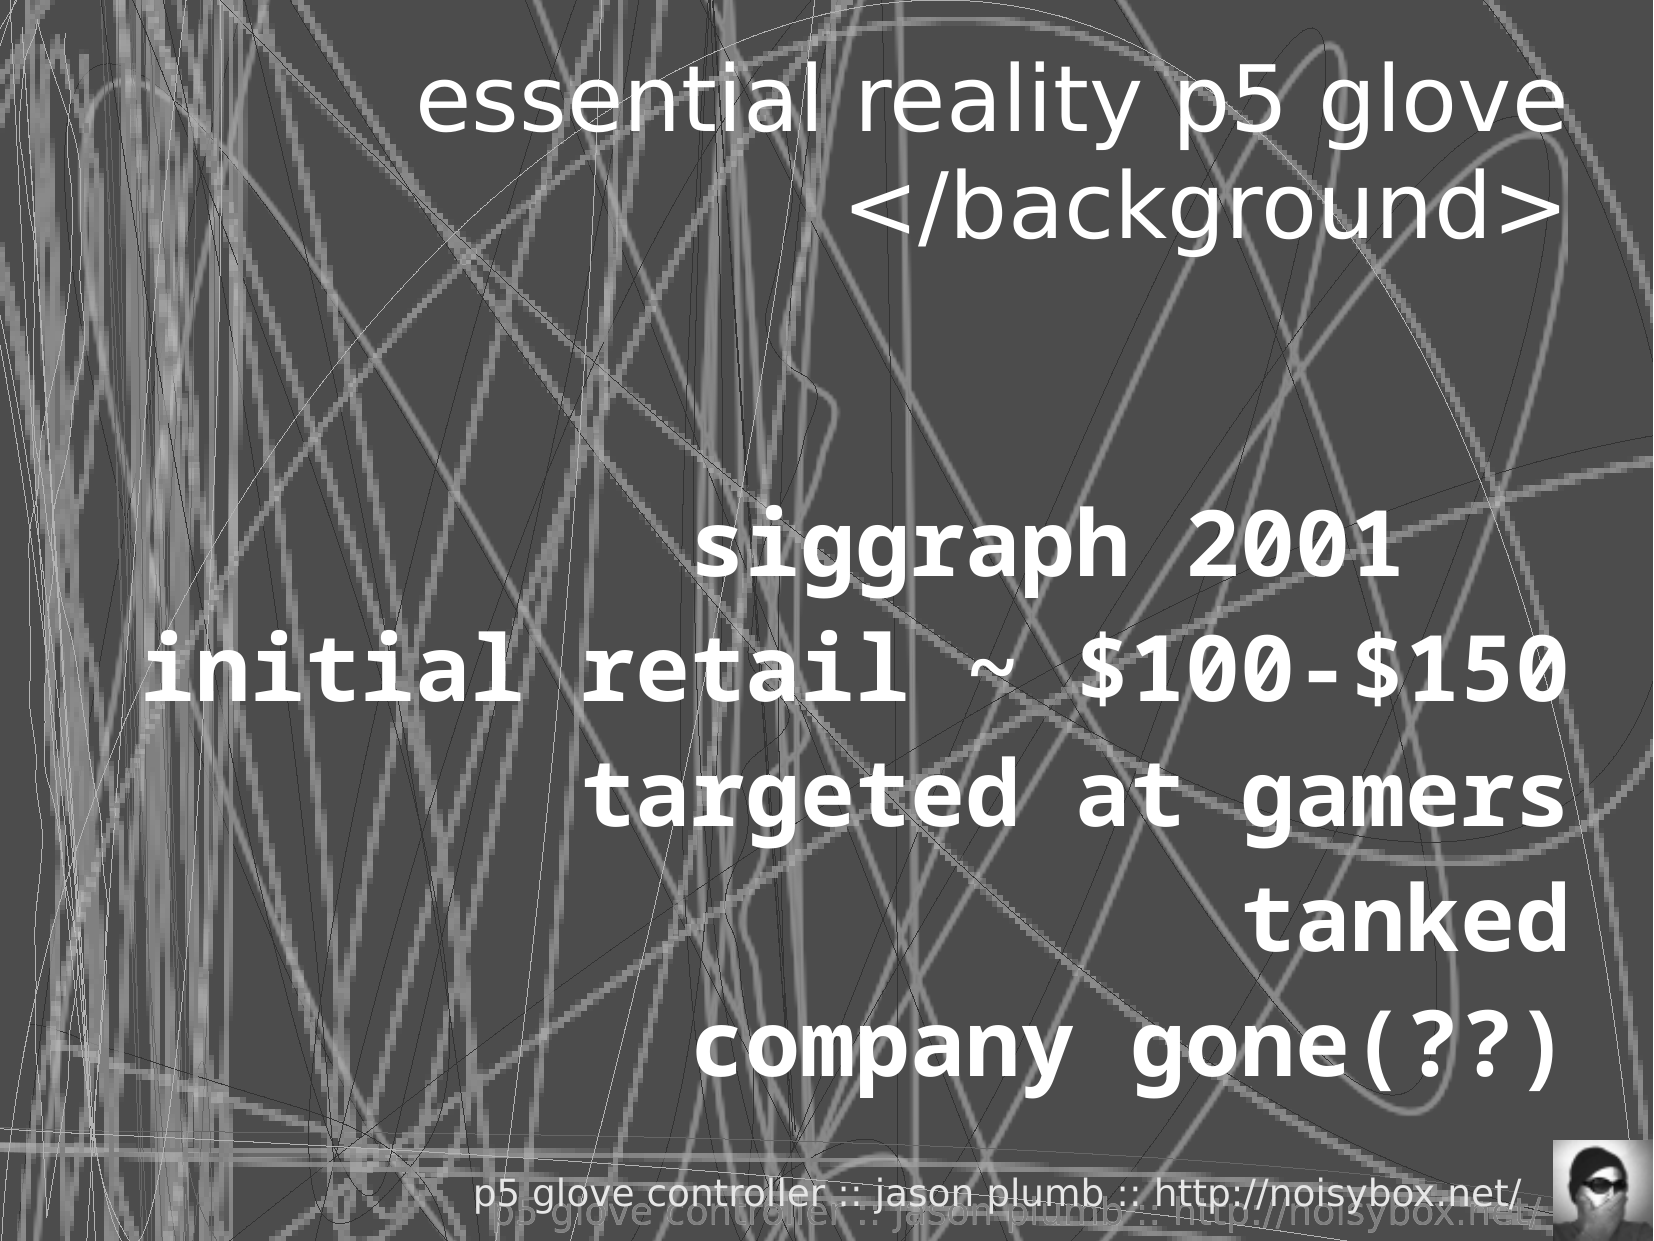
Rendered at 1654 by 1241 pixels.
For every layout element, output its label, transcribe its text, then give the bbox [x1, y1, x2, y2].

text_box p5 glove controller :: jason plumb :: http://noisybox.net/ [458, 1164, 1544, 1223]
picture [1553, 1140, 1653, 1241]
subtitle siggraph 2001 initial retail ~ $100-$150 targeted at gamers tanked company gone(??) [82, 479, 1571, 1102]
title essential reality p5 glove </background> [82, 45, 1571, 261]
